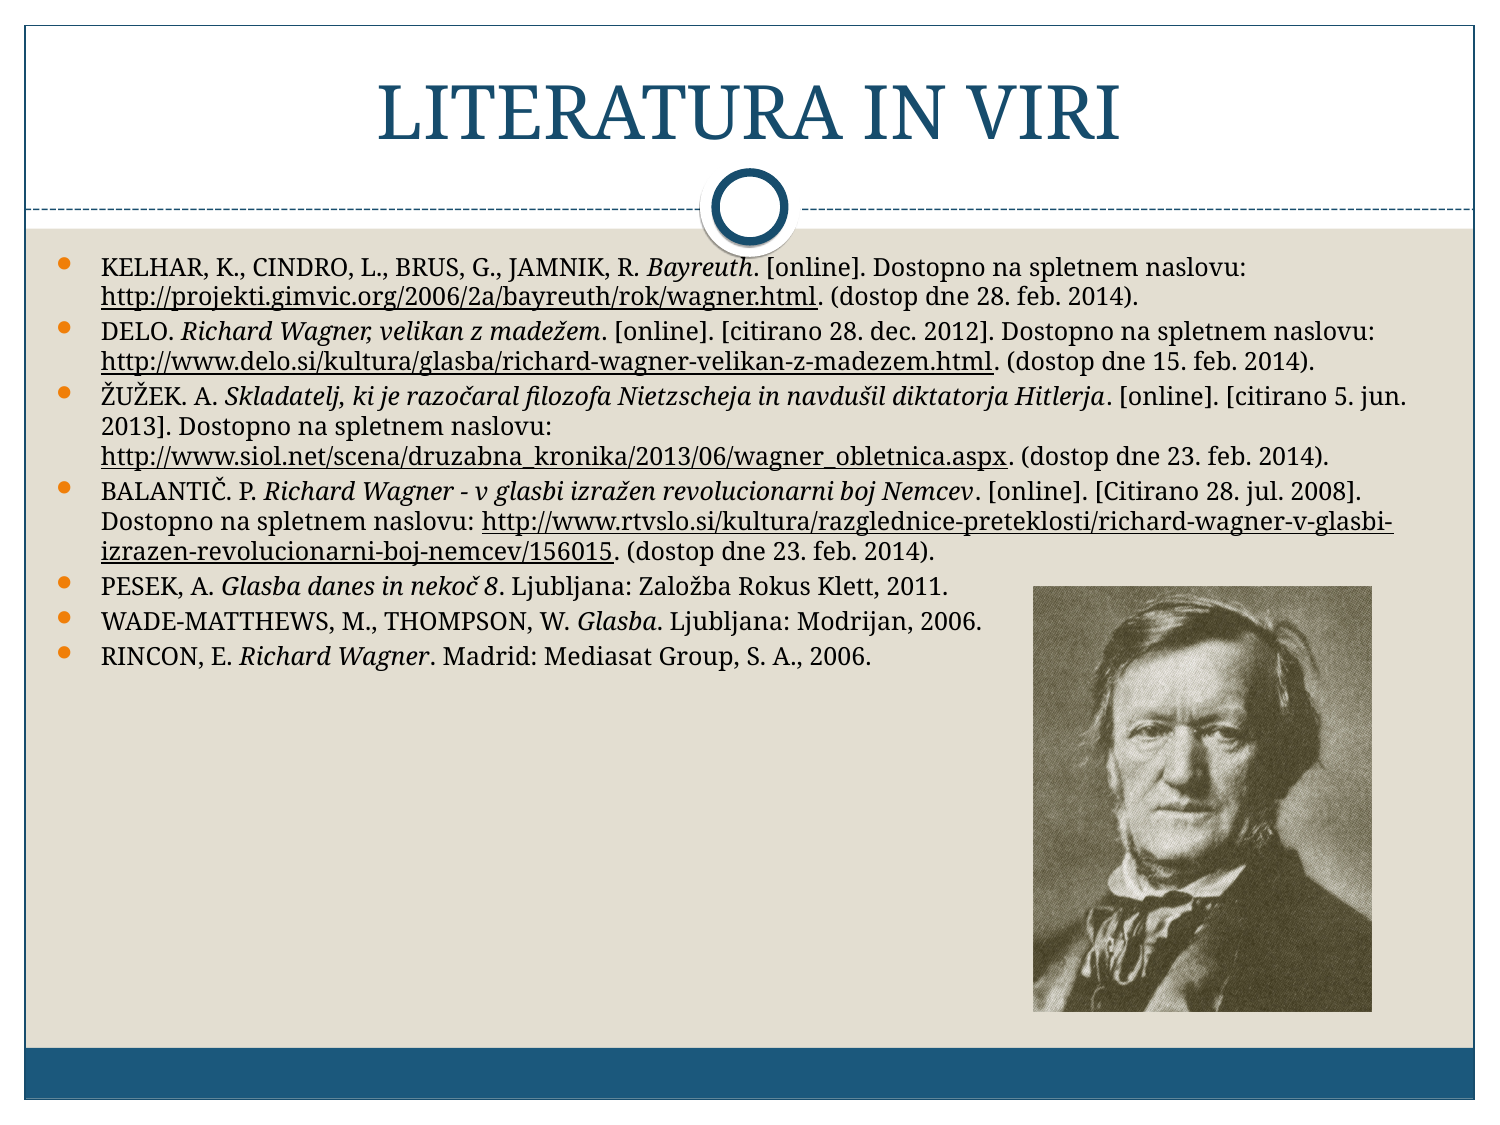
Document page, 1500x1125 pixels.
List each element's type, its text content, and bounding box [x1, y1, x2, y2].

picture [1033, 586, 1372, 1012]
list KELHAR, K., CINDRO, L., BRUS, G., JAMNIK, R. Bayreuth. [online]. Dostopno na spletnem naslovu: http://projekti.gimvic.org/2006/2a/bayreuth/rok/wagner.html. (dostop dne 28. feb. 2014). DELO. Richard Wagner, velikan z madežem. [online]. [citirano 28. dec. 2012]. Dostopno na spletnem naslovu: http://www.delo.si/kultura/glasba/richard-wagner-velikan-z-madezem.html. (dostop dne 15. feb. 2014). ŽUŽEK. A. Skladatelj, ki je razočaral filozofa Nietzscheja in navdušil diktatorja Hitlerja. [online]. [citirano 5. jun. 2013]. Dostopno na spletnem naslovu: http://www.siol.net/scena/druzabna_kronika/2013/06/wagner_obletnica.aspx. (dostop dne 23. feb. 2014). BALANTIČ. P. Richard Wagner - v glasbi izražen revolucionarni boj Nemcev. [online]. [Citirano 28. jul. 2008]. Dostopno na spletnem naslovu: http://www.rtvslo.si/kultura/razglednice-preteklosti/richard-wagner-v-glasbi-izrazen-revolucionarni-boj-nemcev/156015. (dostop dne 23. feb. 2014). PESEK, A. Glasba danes in nekoč 8. Ljubljana: Založba Rokus Klett, 2011. WADE-MATTHEWS, M., THOMPSON, W. Glasba. Ljubljana: Modrijan, 2006. RINCON, E. Richard Wagner. Madrid: Mediasat Group, S. A., 2006. [41, 243, 1463, 994]
title LITERATURA IN VIRI [49, 37, 1450, 162]
